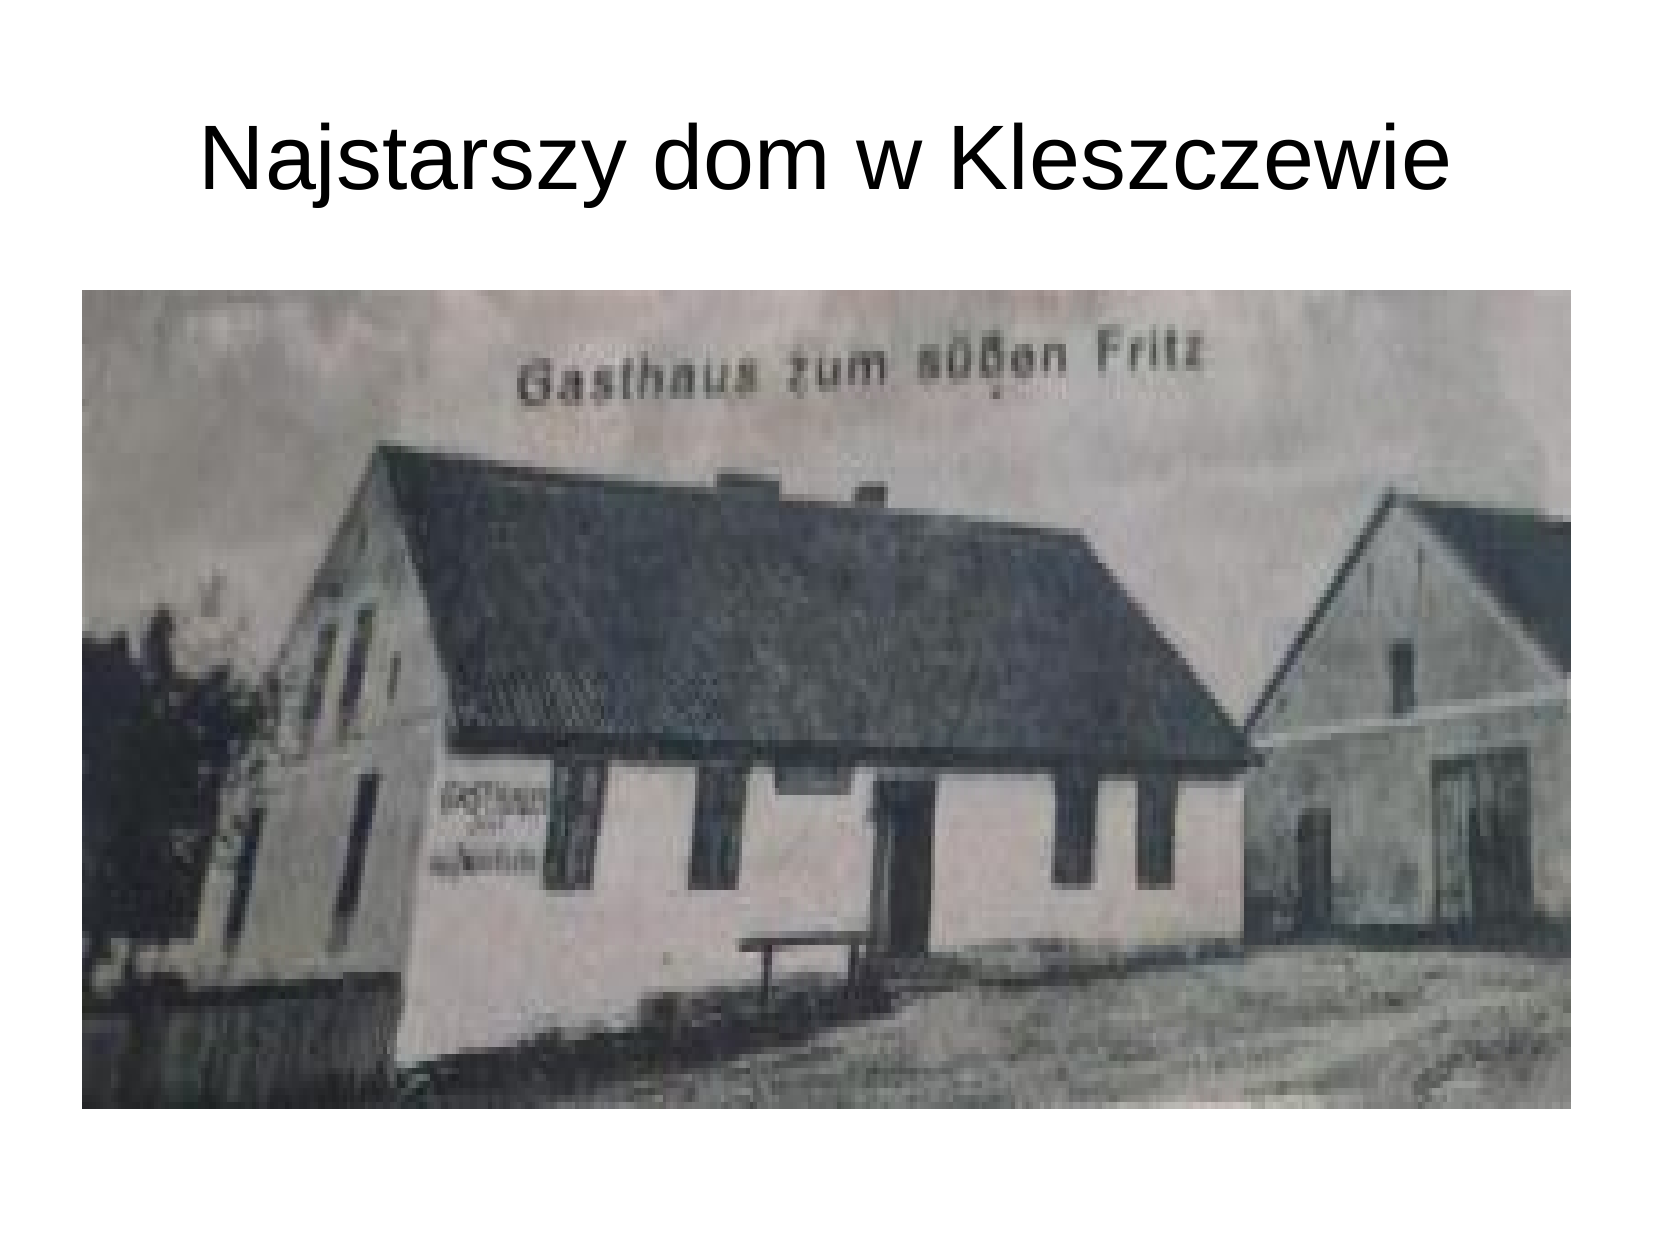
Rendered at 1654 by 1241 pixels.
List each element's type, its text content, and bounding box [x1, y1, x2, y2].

title Najstarszy dom w Kleszczewie [82, 49, 1571, 257]
picture [82, 290, 1571, 1109]
